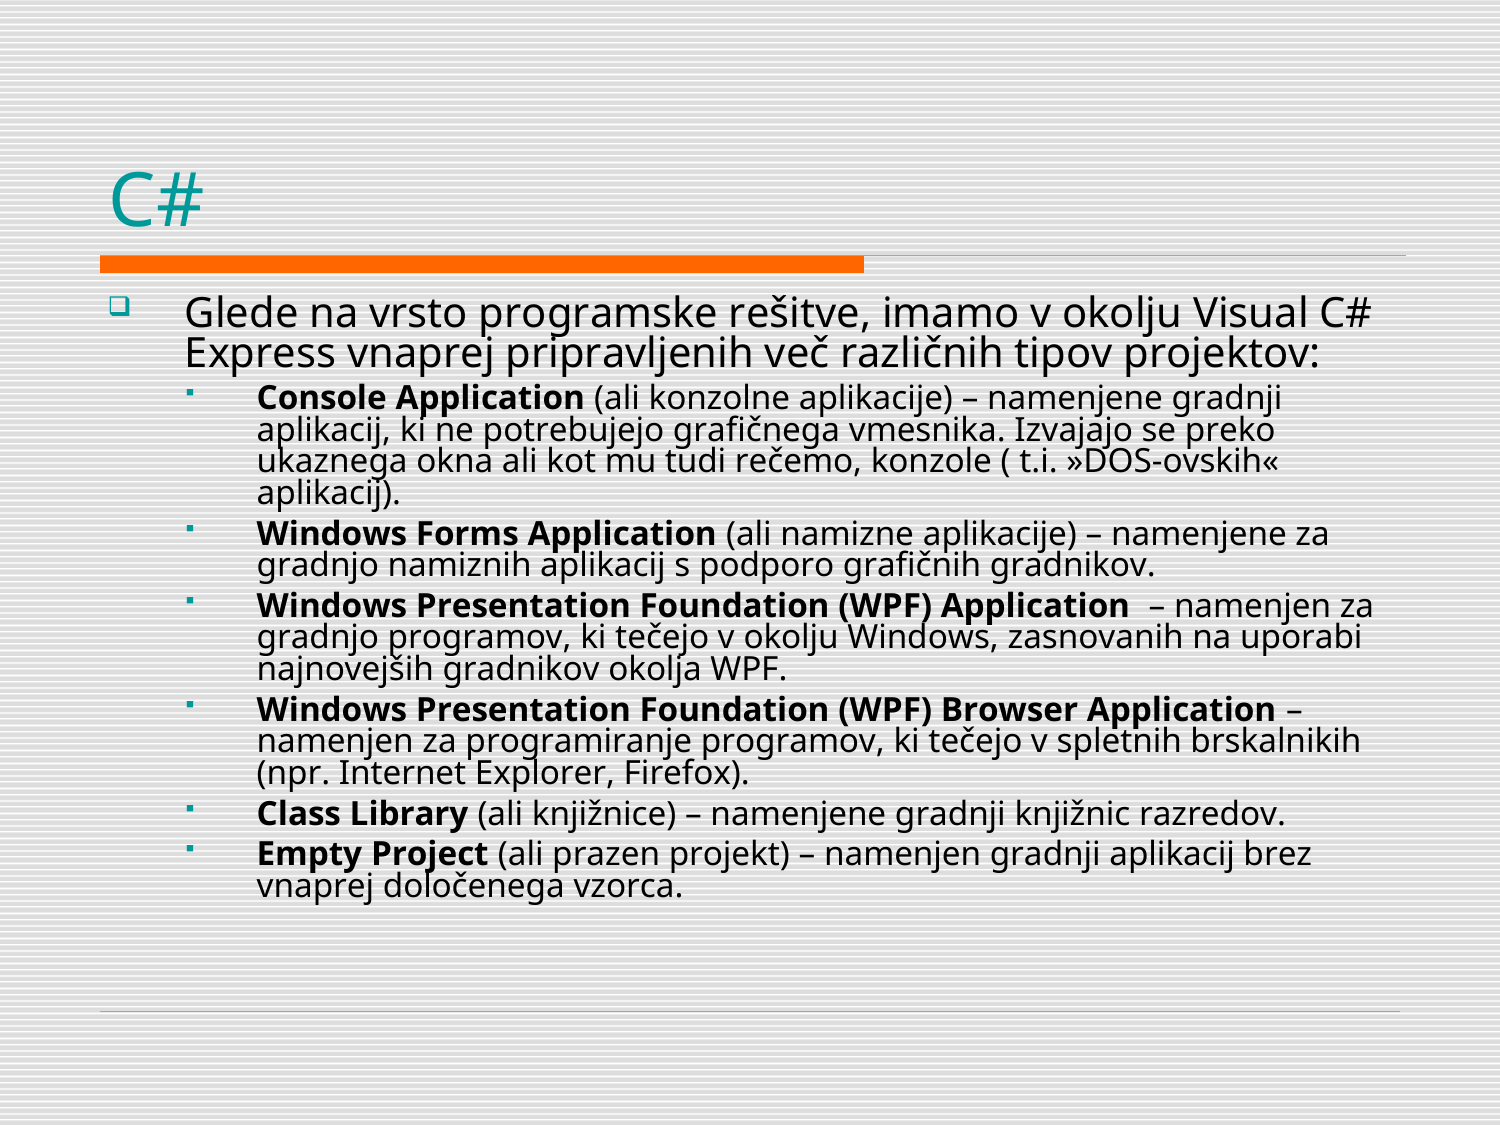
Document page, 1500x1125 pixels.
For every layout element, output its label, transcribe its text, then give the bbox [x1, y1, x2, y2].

picture [0, 0, 1500, 1125]
list Glede na vrsto programske rešitve, imamo v okolju Visual C# Express vnaprej pripravljenih več različnih tipov projektov: Console Application (ali konzolne aplikacije) – namenjene gradnji aplikacij, ki ne potrebujejo grafičnega vmesnika. Izvajajo se preko ukaznega okna ali kot mu tudi rečemo, konzole ( t.i. »DOS-ovskih« aplikacij). Windows Forms Application (ali namizne aplikacije) – namenjene za gradnjo namiznih aplikacij s podporo grafičnih gradnikov. Windows Presentation Foundation (WPF) Application – namenjen za gradnjo programov, ki tečejo v okolju Windows, zasnovanih na uporabi najnovejših gradnikov okolja WPF. Windows Presentation Foundation (WPF) Browser Application – namenjen za programiranje programov, ki tečejo v spletnih brskalnikih (npr. Internet Explorer, Firefox). Class Library (ali knjižnice) – namenjene gradnji knjižnic razredov. Empty Project (ali prazen projekt) – namenjen gradnji aplikacij brez vnaprej določenega vzorca. [92, 287, 1406, 988]
title C# [94, 49, 1407, 250]
